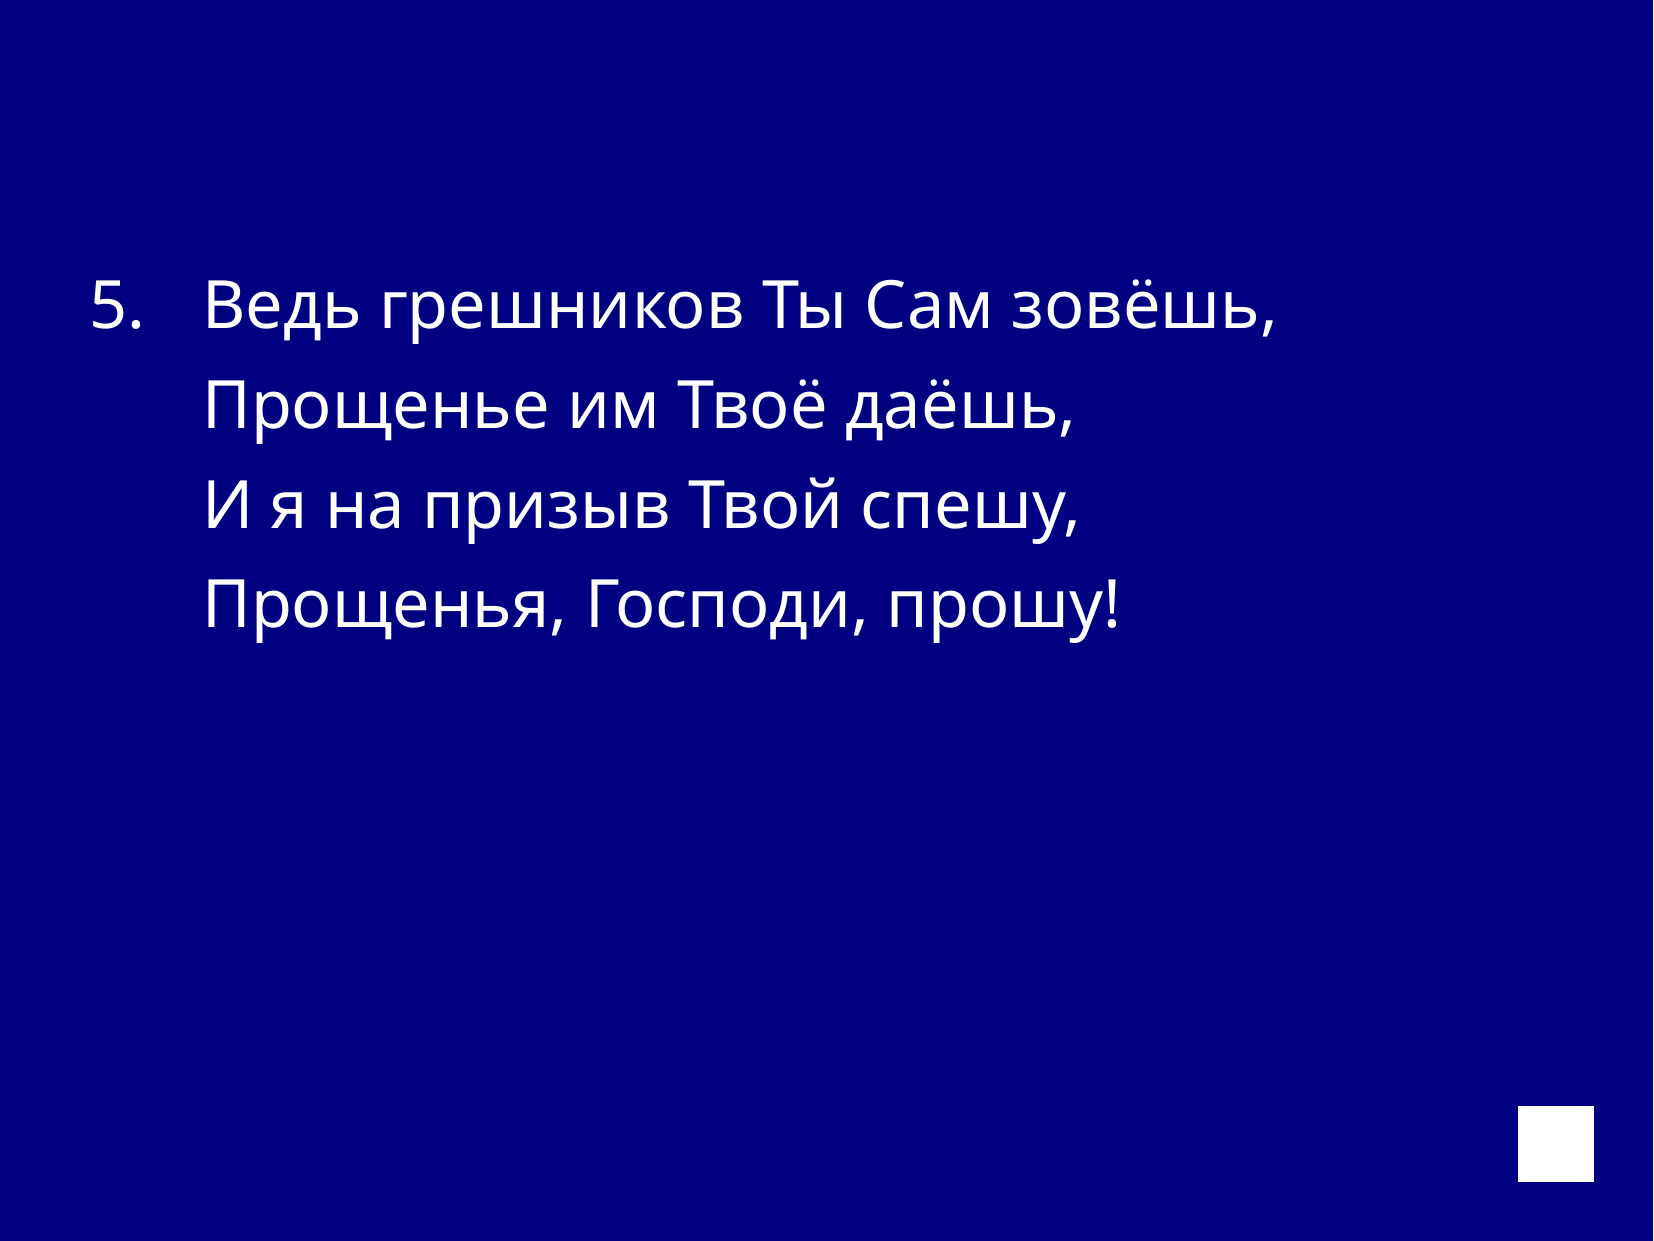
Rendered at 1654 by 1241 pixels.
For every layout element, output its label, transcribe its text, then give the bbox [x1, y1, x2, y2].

text_box 5. Ведь грешников Ты Сам зовёшь, Прощенье им Твоё даёшь, И я на призыв Твой спешу, Прощенья, Господи, прошу! [75, 150, 1576, 1163]
text_box [1518, 1106, 1594, 1182]
